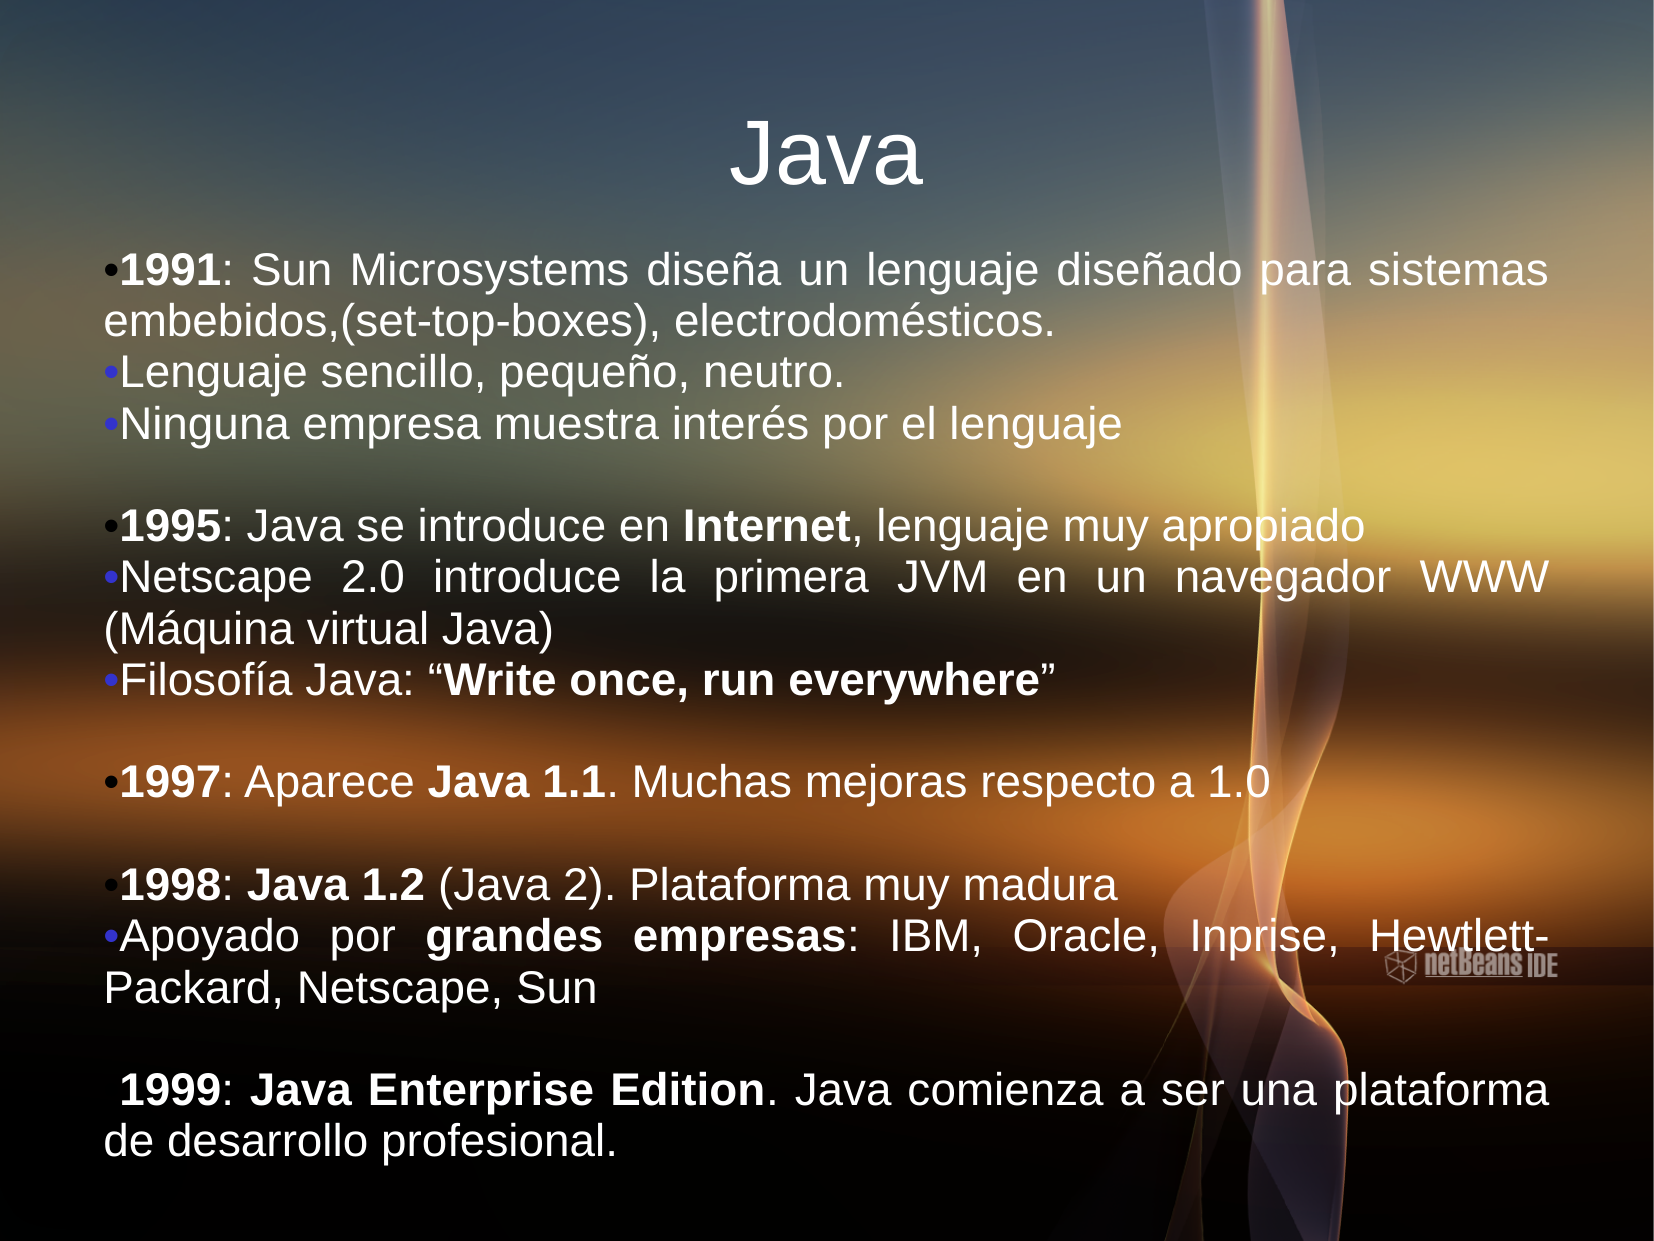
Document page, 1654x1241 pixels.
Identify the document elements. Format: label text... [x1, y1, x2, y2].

picture [0, 0, 1654, 1241]
title Java [82, 49, 1571, 257]
text_box 1991: Sun Microsystems diseña un lenguaje diseñado para sistemas embebidos,(set-top-boxes), electrodomésticos. Lenguaje sencillo, pequeño, neutro. Ninguna empresa muestra interés por el lenguaje 1995: Java se introduce en Internet, lenguaje muy apropiado Netscape 2.0 introduce la primera JVM en un navegador WWW (Máquina virtual Java) Filosofía Java: “Write once, run everywhere” 1997: Aparece Java 1.1. Muchas mejoras respecto a 1.0 1998: Java 1.2 (Java 2). Plataforma muy madura Apoyado por grandes empresas: IBM, Oracle, Inprise, Hewtlett-Packard, Netscape, Sun 1999: Java Enterprise Edition. Java comienza a ser una plataforma de desarrollo profesional. [88, 236, 1565, 1221]
